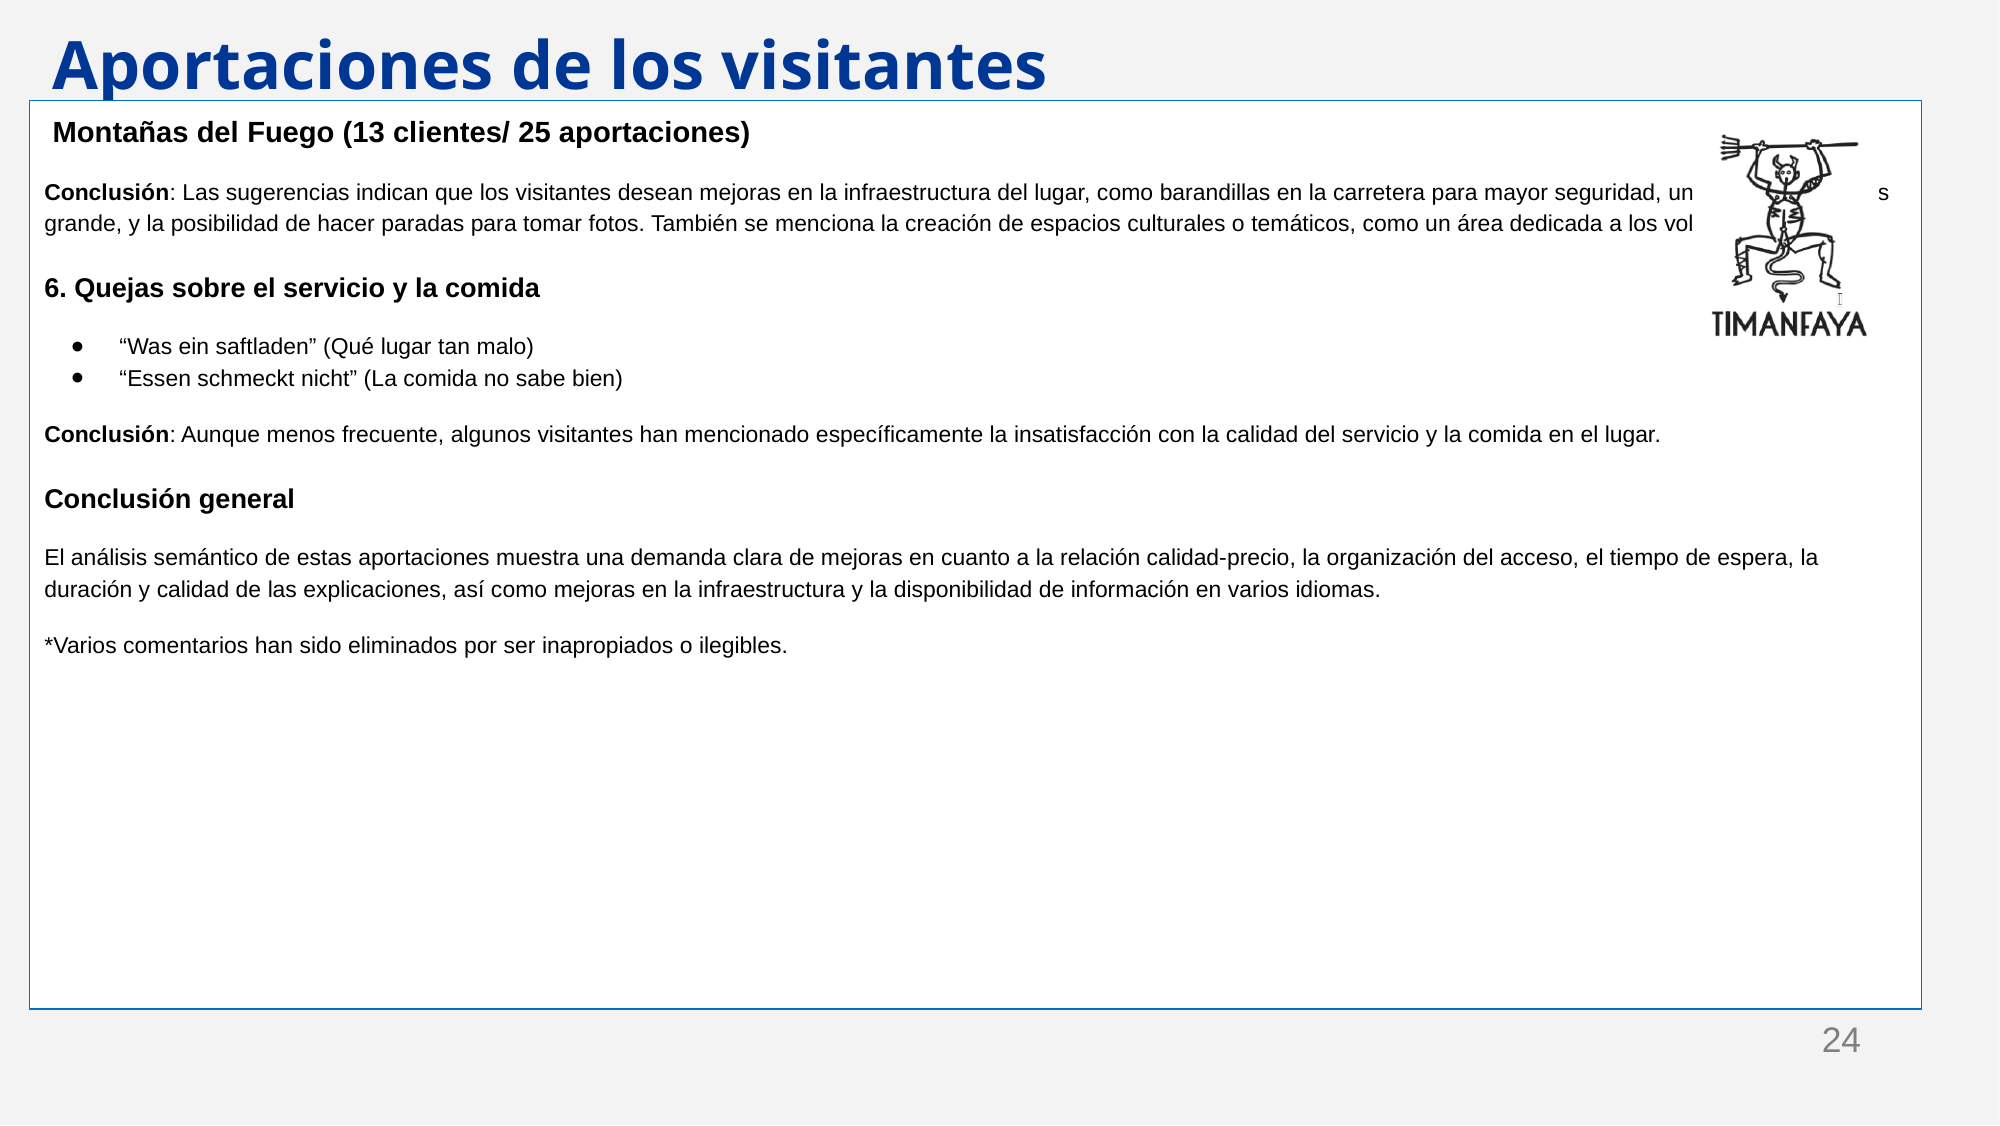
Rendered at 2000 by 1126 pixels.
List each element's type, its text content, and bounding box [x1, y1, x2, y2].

picture [1692, 125, 1880, 344]
slide_number <number> [1412, 1008, 1880, 1069]
text_box Montañas del Fuego (13 clientes/ 25 aportaciones) Conclusión: Las sugerencias indican que los visitantes desean mejoras en la infraestructura del lugar, como barandillas en la carretera para mayor seguridad, un aparcamiento más grande, y la posibilidad de hacer paradas para tomar fotos. También se menciona la creación de espacios culturales o temáticos, como un área dedicada a los volcanes. 6. Quejas sobre el servicio y la comida “Was ein saftladen” (Qué lugar tan malo) “Essen schmeckt nicht” (La comida no sabe bien) Conclusión: Aunque menos frecuente, algunos visitantes han mencionado específicamente la insatisfacción con la calidad del servicio y la comida en el lugar. Conclusión general El análisis semántico de estas aportaciones muestra una demanda clara de mejoras en cuanto a la relación calidad-precio, la organización del acceso, el tiempo de espera, la duración y calidad de las explicaciones, así como mejoras en la infraestructura y la disponibilidad de información en varios idiomas. *Varios comentarios han sido eliminados por ser inapropiados o ilegibles. [29, 100, 1922, 1009]
text_box Aportaciones de los visitantes [52, 0, 1945, 126]
